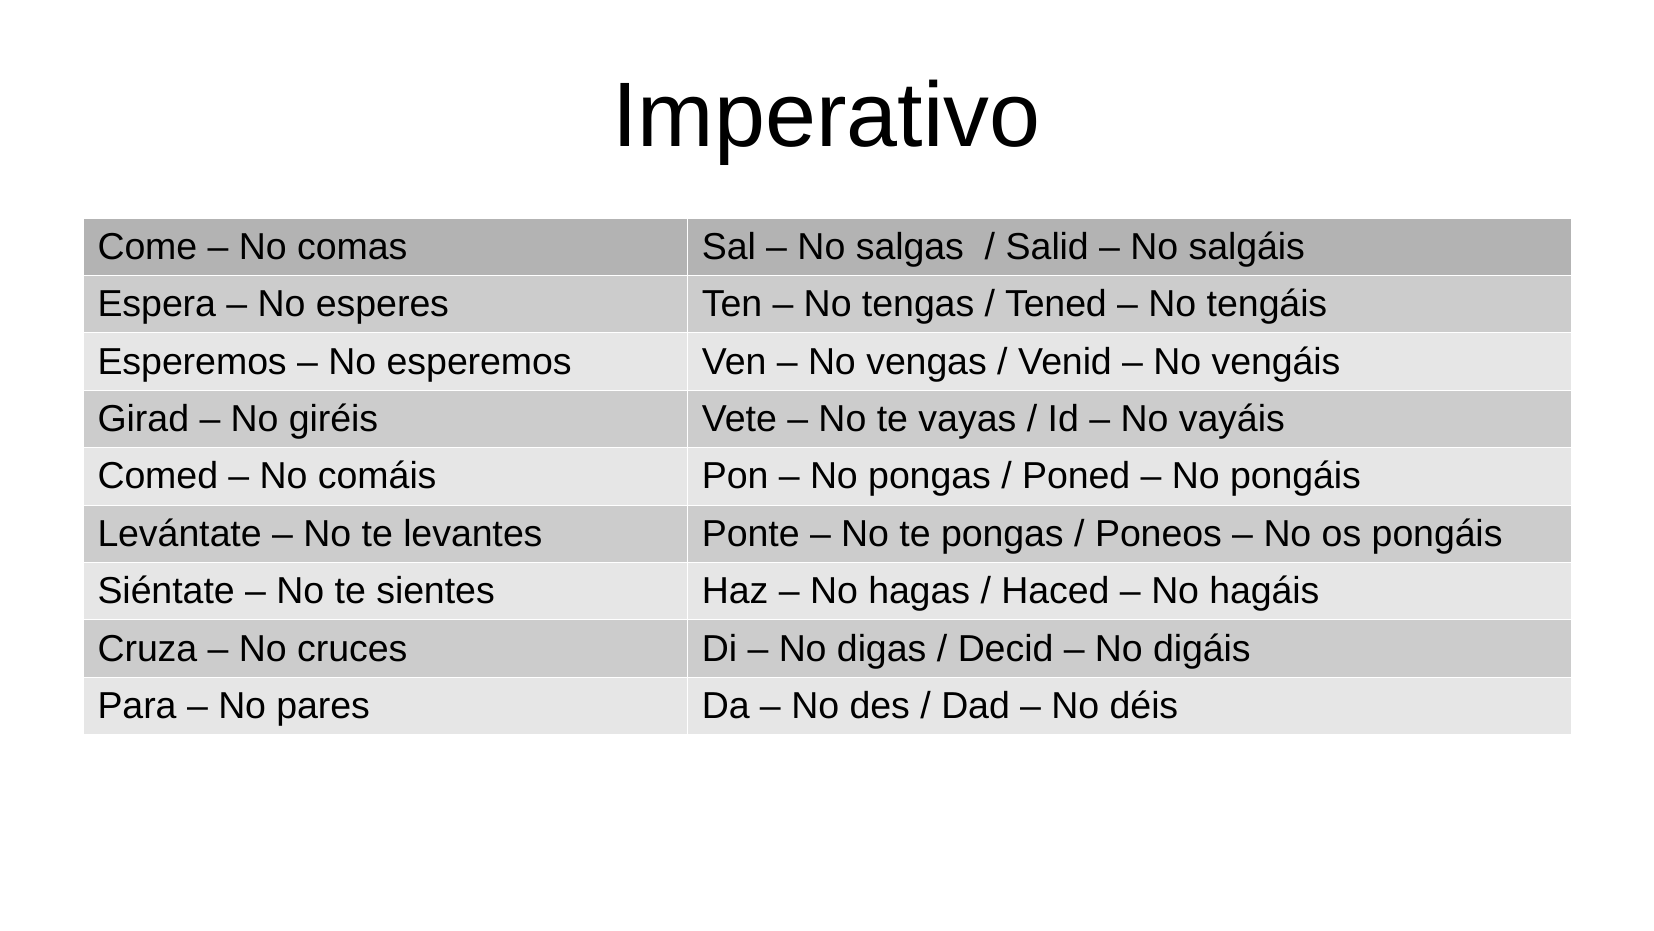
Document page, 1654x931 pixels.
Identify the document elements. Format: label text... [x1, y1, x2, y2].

table_cell Pon – No pongas / Poned – No pongáis [688, 448, 1571, 505]
title Imperativo [82, 37, 1571, 193]
table_header Sal – No salgas / Salid – No salgáis [688, 219, 1571, 275]
table_cell Ten – No tengas / Tened – No tengáis [688, 276, 1571, 332]
table_cell Da – No des / Dad – No déis [688, 678, 1571, 734]
table_cell Ponte – No te pongas / Poneos – No os pongáis [688, 506, 1571, 562]
table_cell Vete – No te vayas / Id – No vayáis [688, 391, 1571, 447]
table_cell Girad – No giréis [84, 391, 687, 447]
table_cell Para – No pares [84, 678, 687, 734]
table_header Come – No comas [84, 219, 687, 275]
table_cell Esperemos – No esperemos [84, 333, 687, 390]
table_cell Haz – No hagas / Haced – No hagáis [688, 563, 1571, 619]
table_cell Levántate – No te levantes [84, 506, 687, 562]
table_cell Comed – No comáis [84, 448, 687, 505]
table_cell Cruza – No cruces [84, 620, 687, 677]
table_cell Espera – No esperes [84, 276, 687, 332]
table_cell Siéntate – No te sientes [84, 563, 687, 619]
table_cell Di – No digas / Decid – No digáis [688, 620, 1571, 677]
table_cell Ven – No vengas / Venid – No vengáis [688, 333, 1571, 390]
